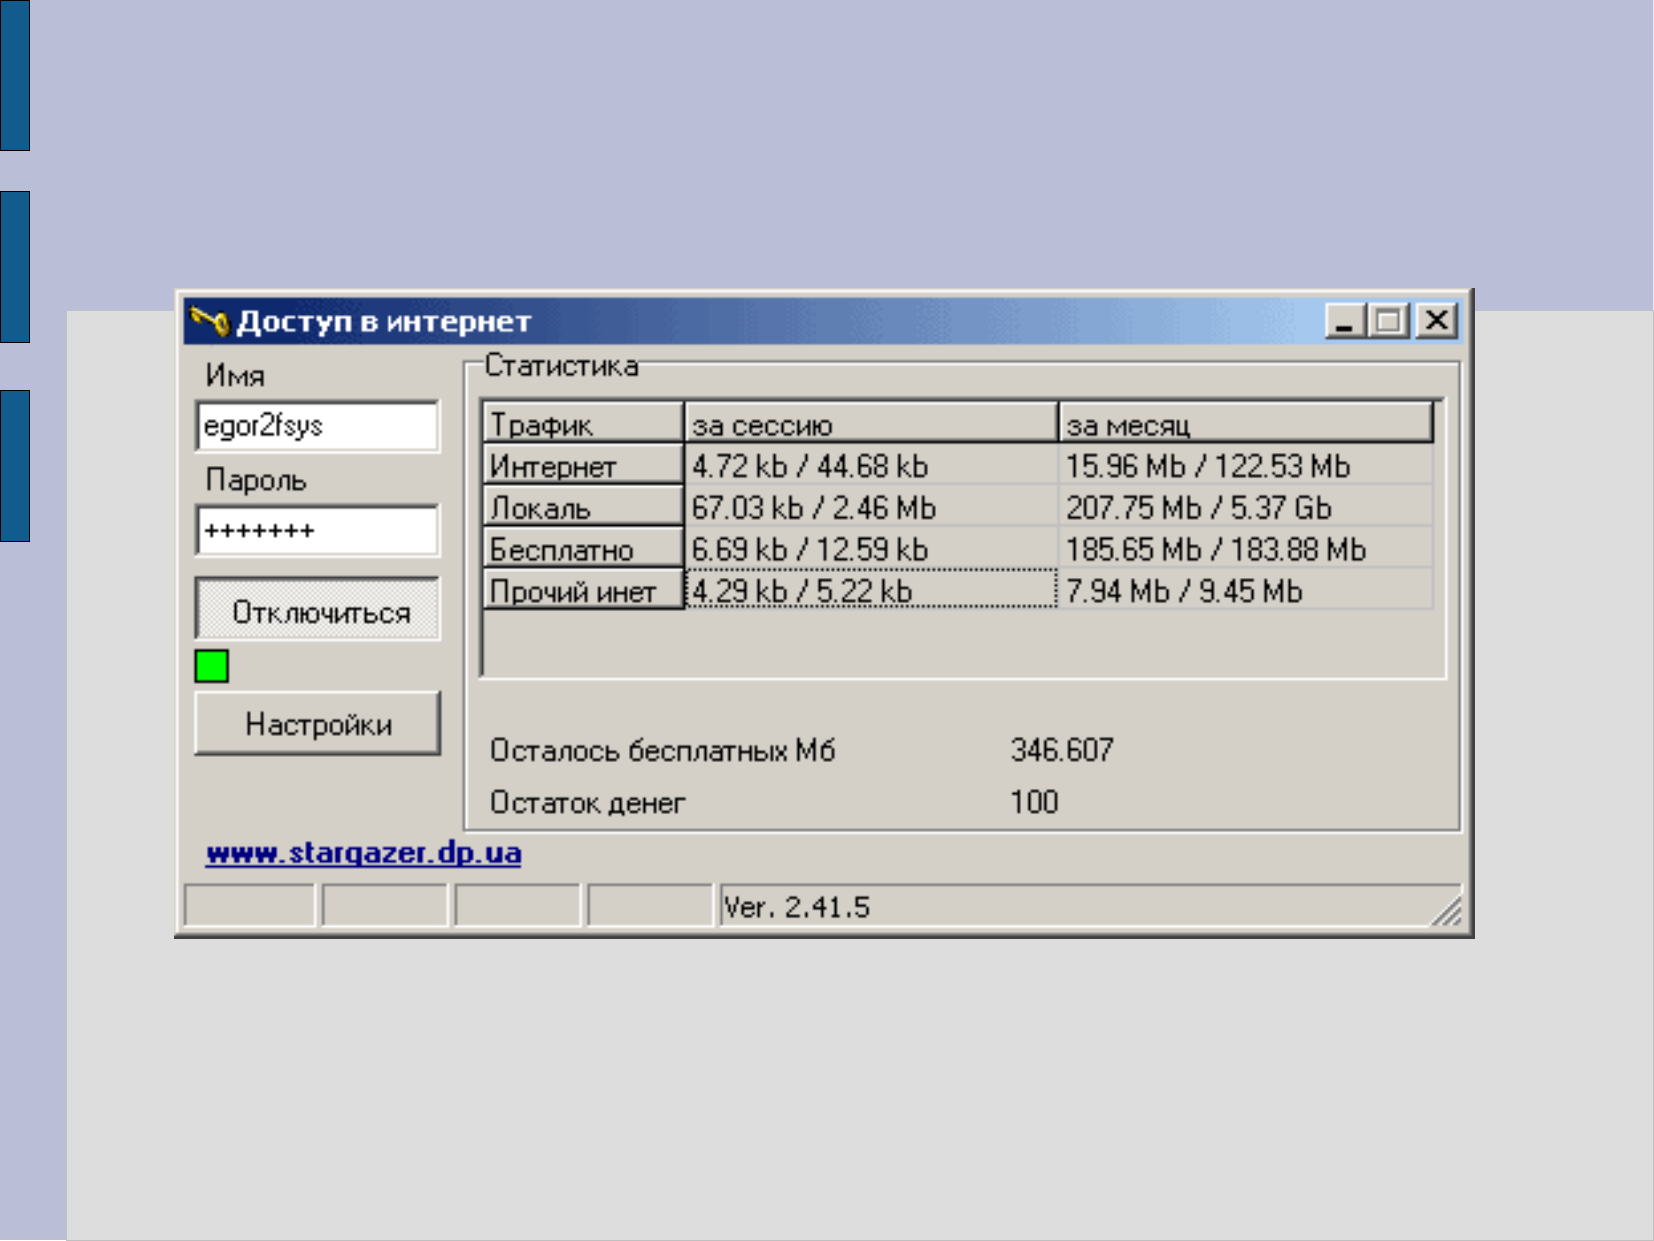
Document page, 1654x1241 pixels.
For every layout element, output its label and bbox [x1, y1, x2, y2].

picture [174, 288, 1475, 939]
